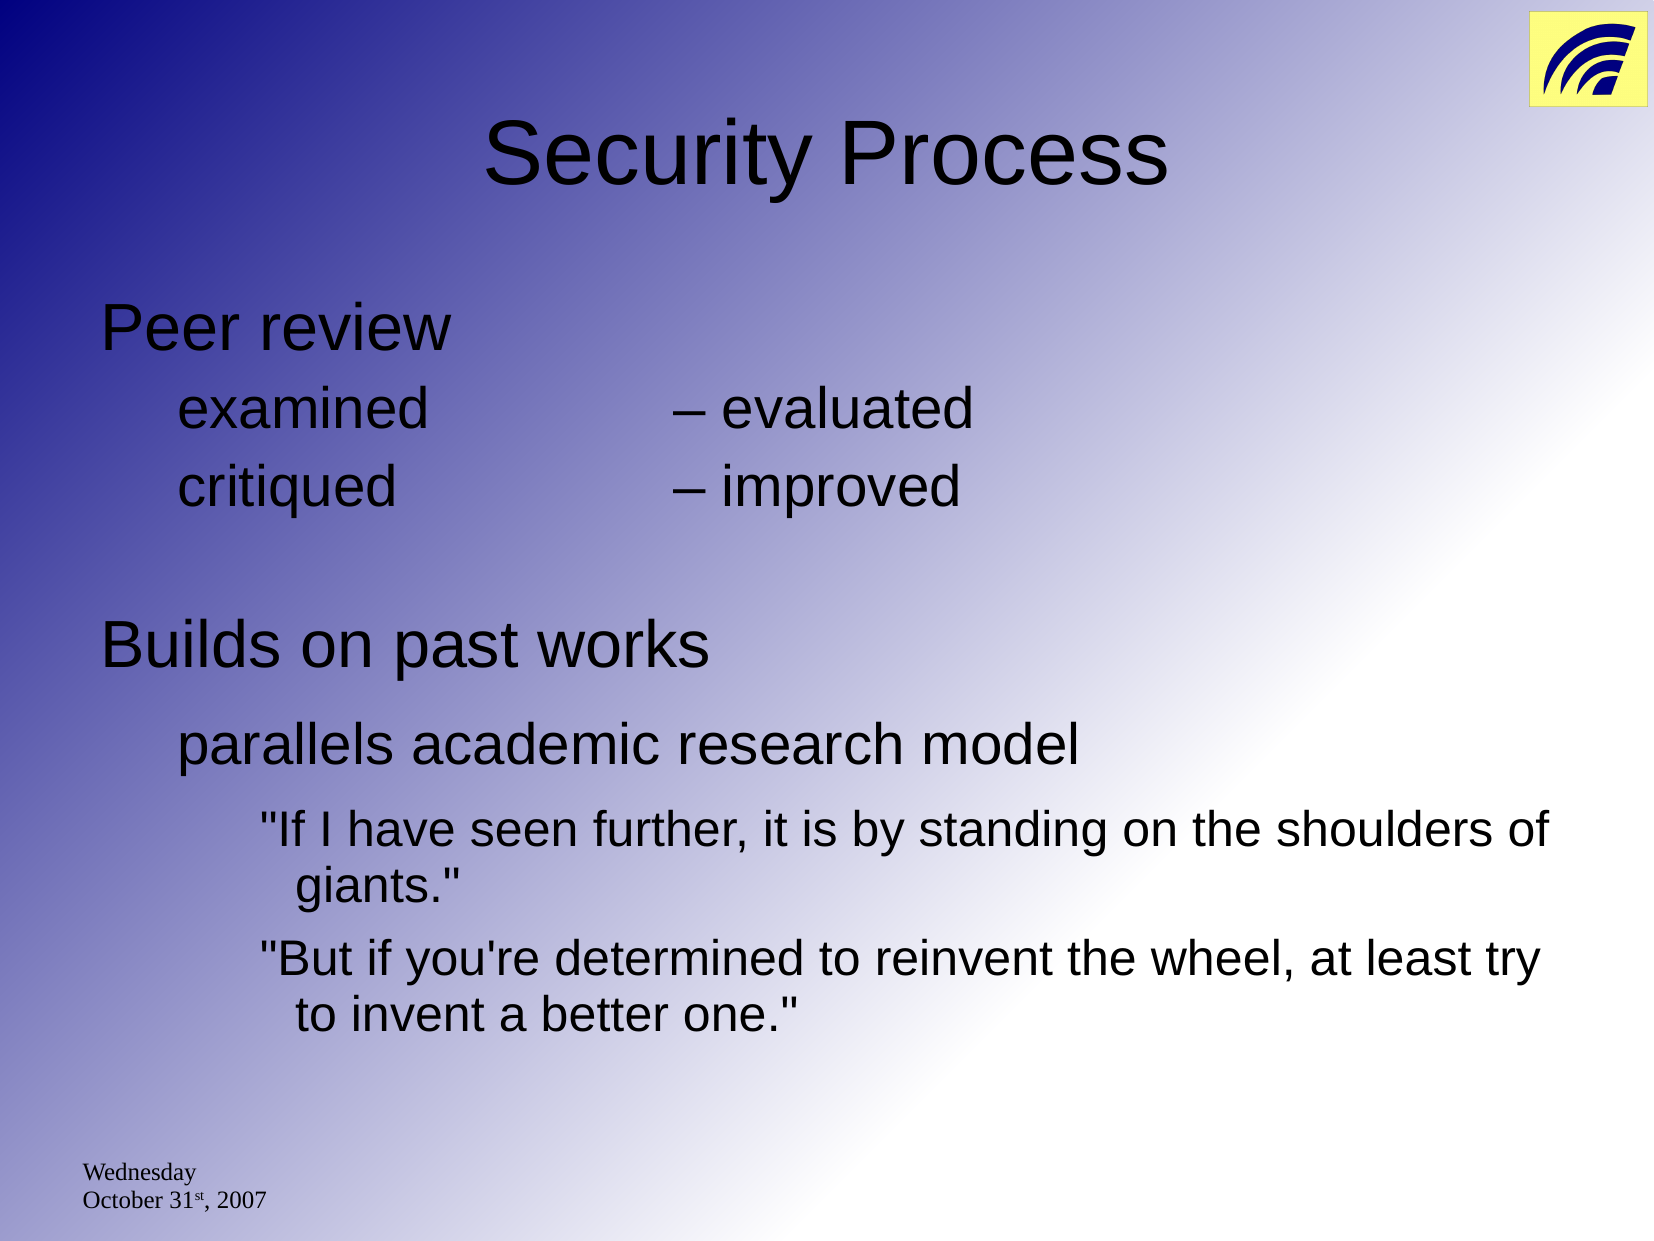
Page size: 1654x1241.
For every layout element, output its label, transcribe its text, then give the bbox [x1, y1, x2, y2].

picture [1529, 11, 1648, 107]
title Security Process [82, 49, 1571, 257]
list Peer review examined – evaluated critiqued – improved Builds on past works parallels academic research model "If I have seen further, it is by standing on the shoulders of giants." "But if you're determined to reinvent the wheel, at least try to invent a better one." [82, 290, 1571, 1109]
